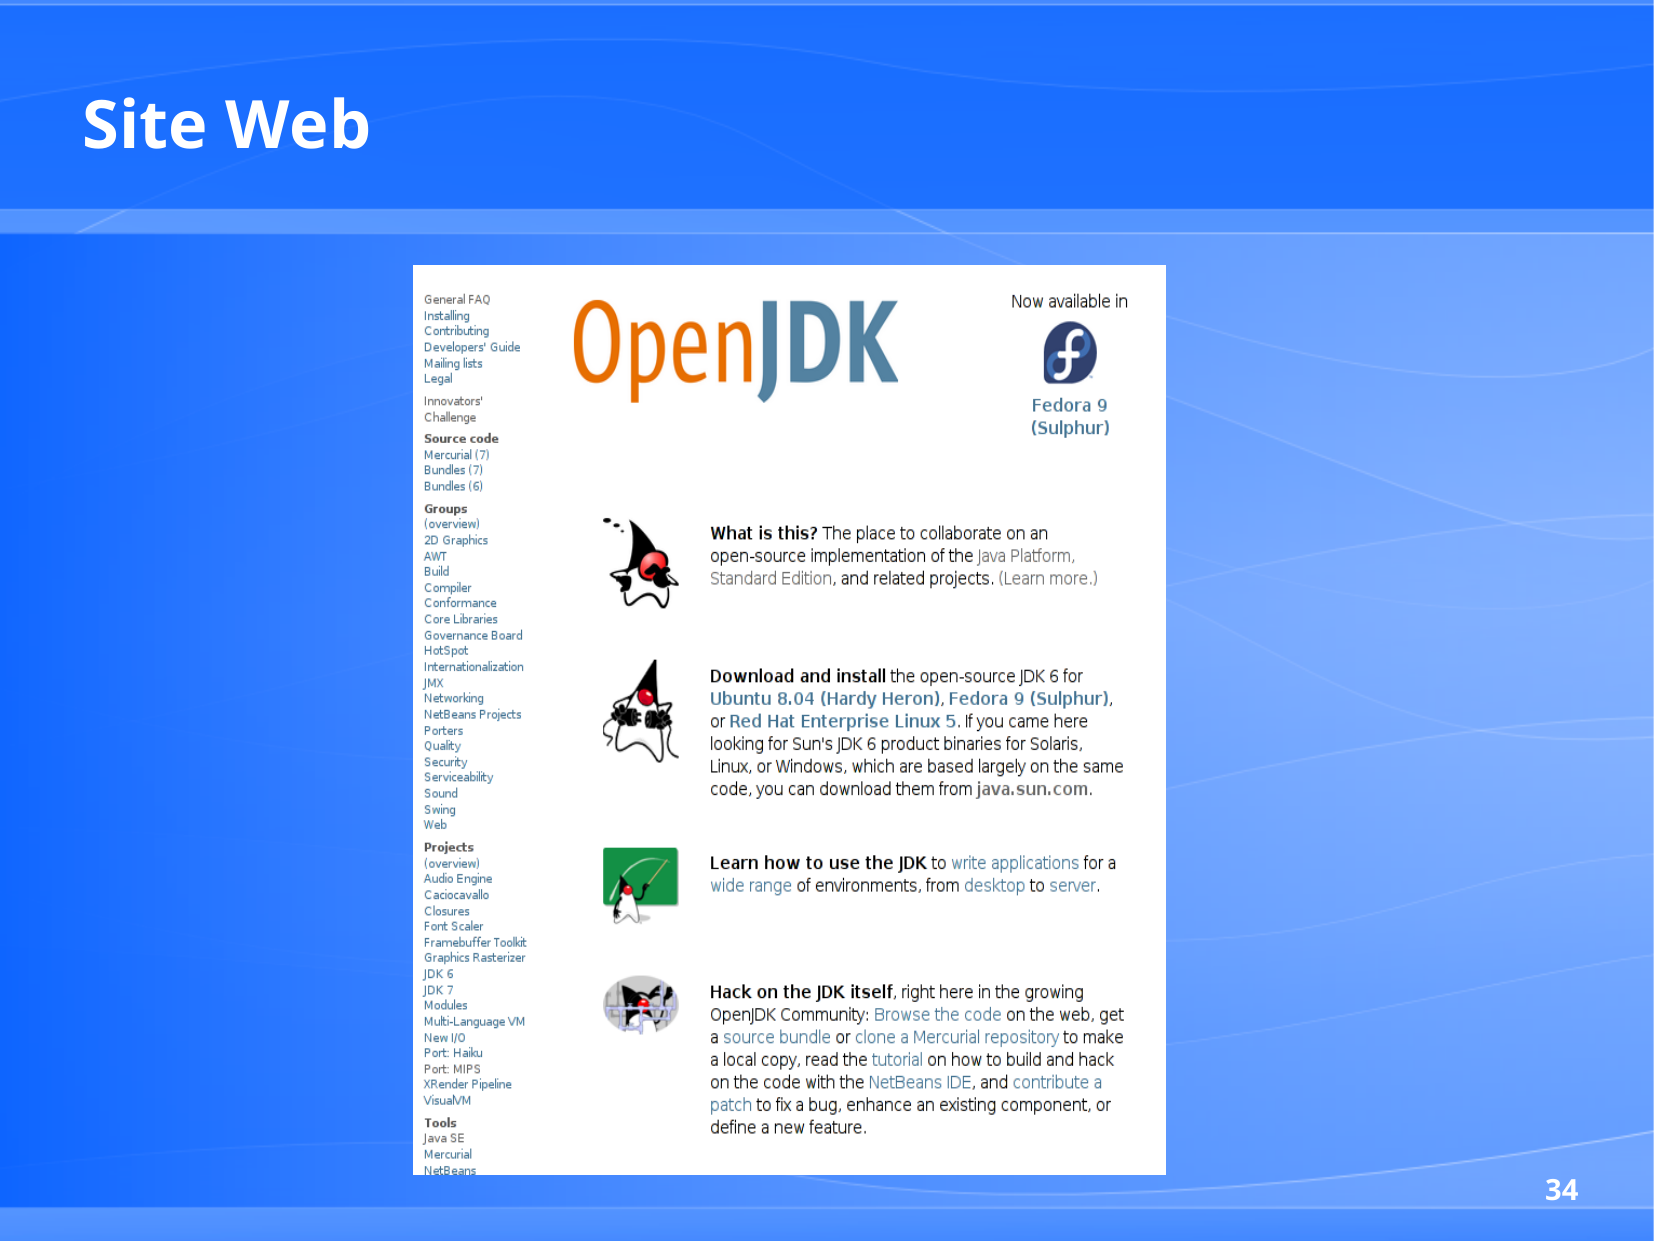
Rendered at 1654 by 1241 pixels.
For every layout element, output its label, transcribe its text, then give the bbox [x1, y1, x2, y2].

picture [0, 0, 1654, 1241]
title Site Web [23, 15, 1625, 229]
